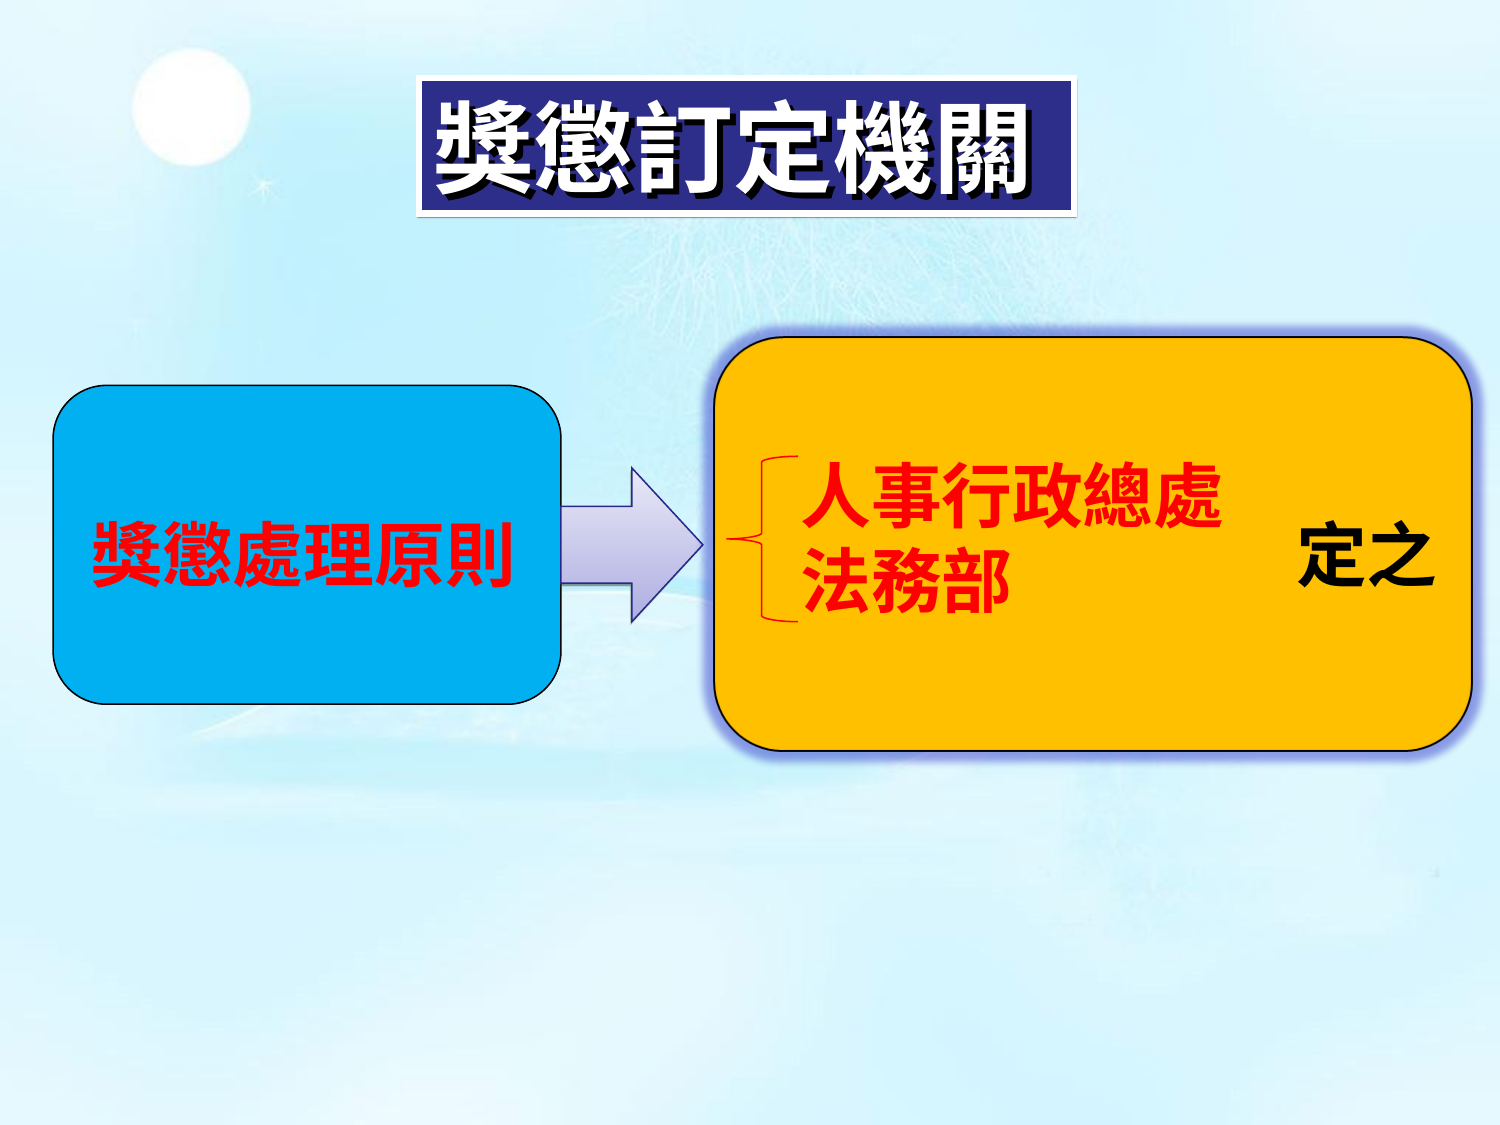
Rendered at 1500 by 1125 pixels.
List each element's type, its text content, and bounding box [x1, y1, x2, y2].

text_box 人事行政總處 法務部 [785, 444, 1294, 630]
text_box [53, 385, 690, 705]
picture [0, 0, 1500, 1125]
text_box 定之 [1281, 503, 1459, 689]
text_box 獎懲處理原則 [76, 503, 538, 604]
text_box 獎懲訂定機關 [419, 78, 1075, 214]
